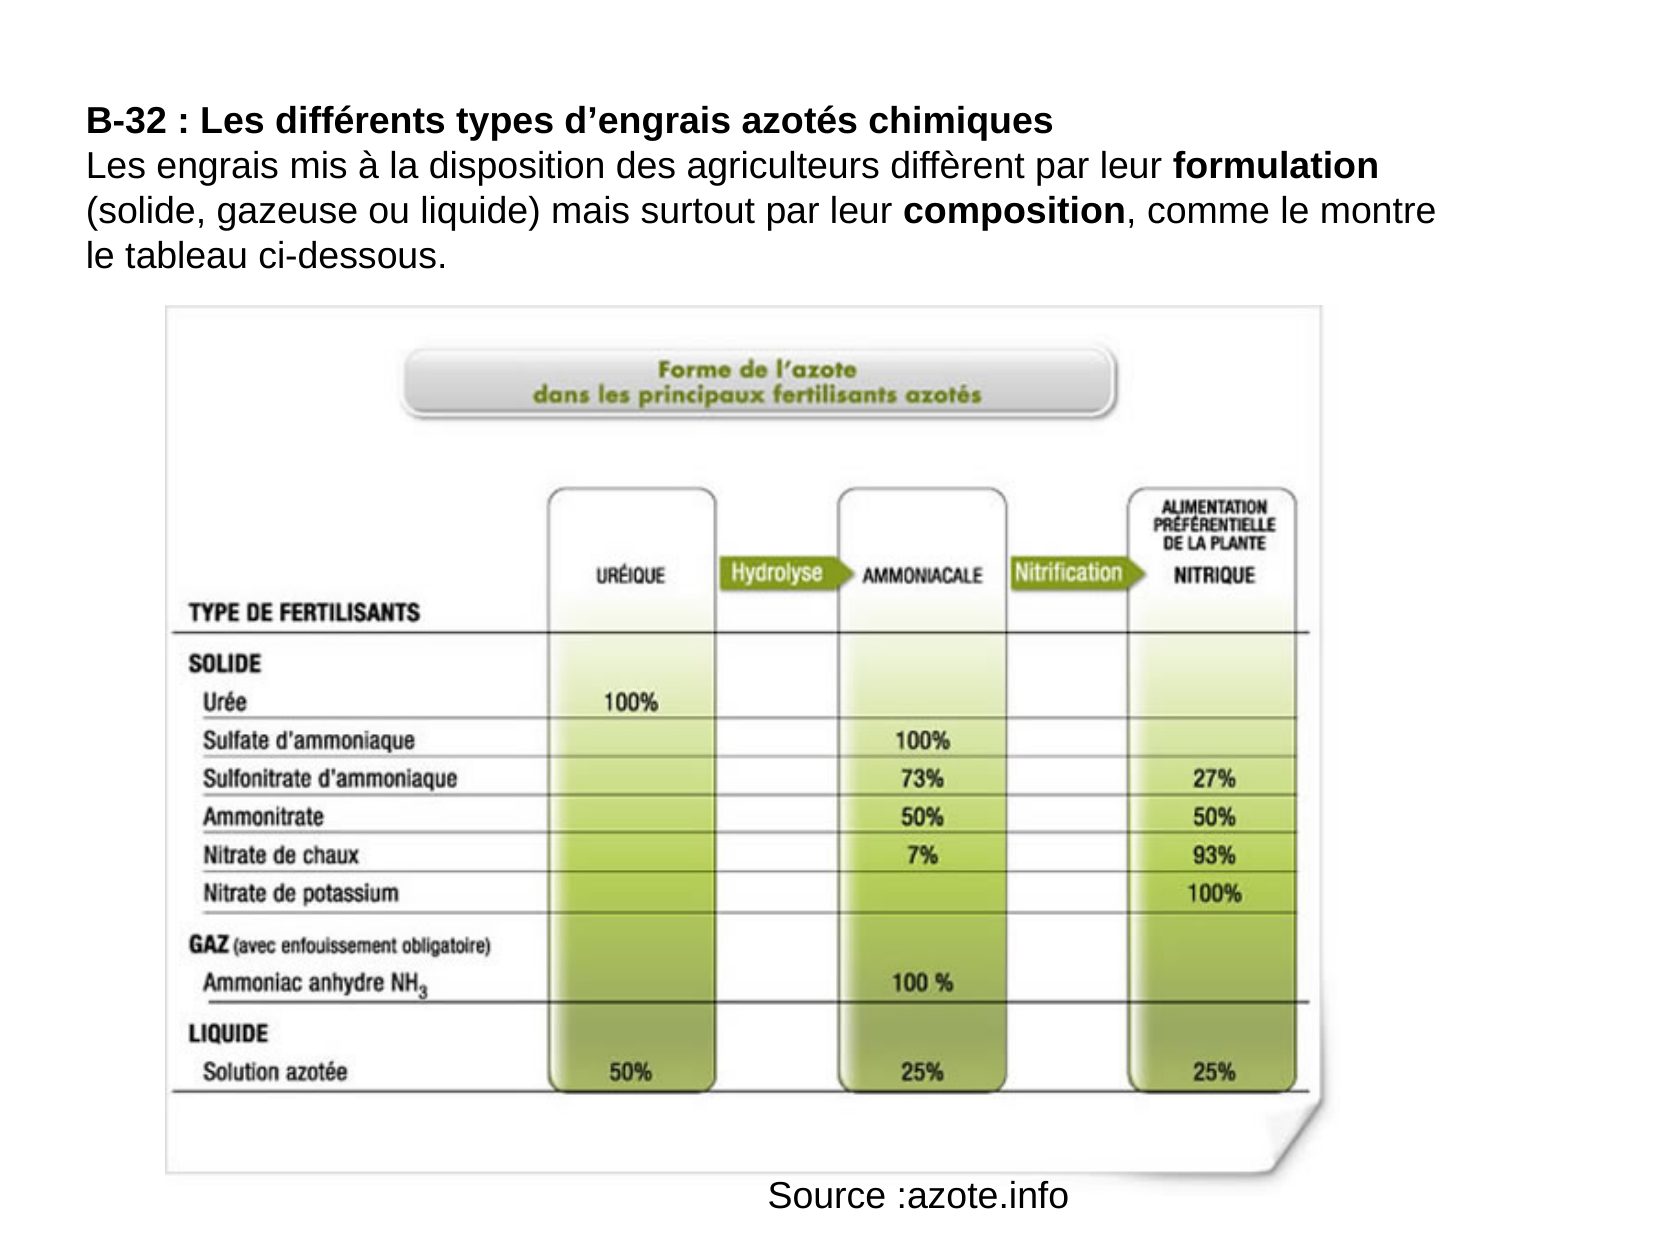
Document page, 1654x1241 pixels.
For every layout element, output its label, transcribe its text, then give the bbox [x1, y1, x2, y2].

text_box Source :azote.info [752, 1163, 1560, 1224]
text_box B-32 : Les différents types d’engrais azotés chimiques Les engrais mis à la disposition des agriculteurs diffèrent par leur formulation (solide, gazeuse ou liquide) mais surtout par leur composition, comme le montre le tableau ci-dessous. [70, 88, 1489, 554]
picture [165, 305, 1340, 1196]
